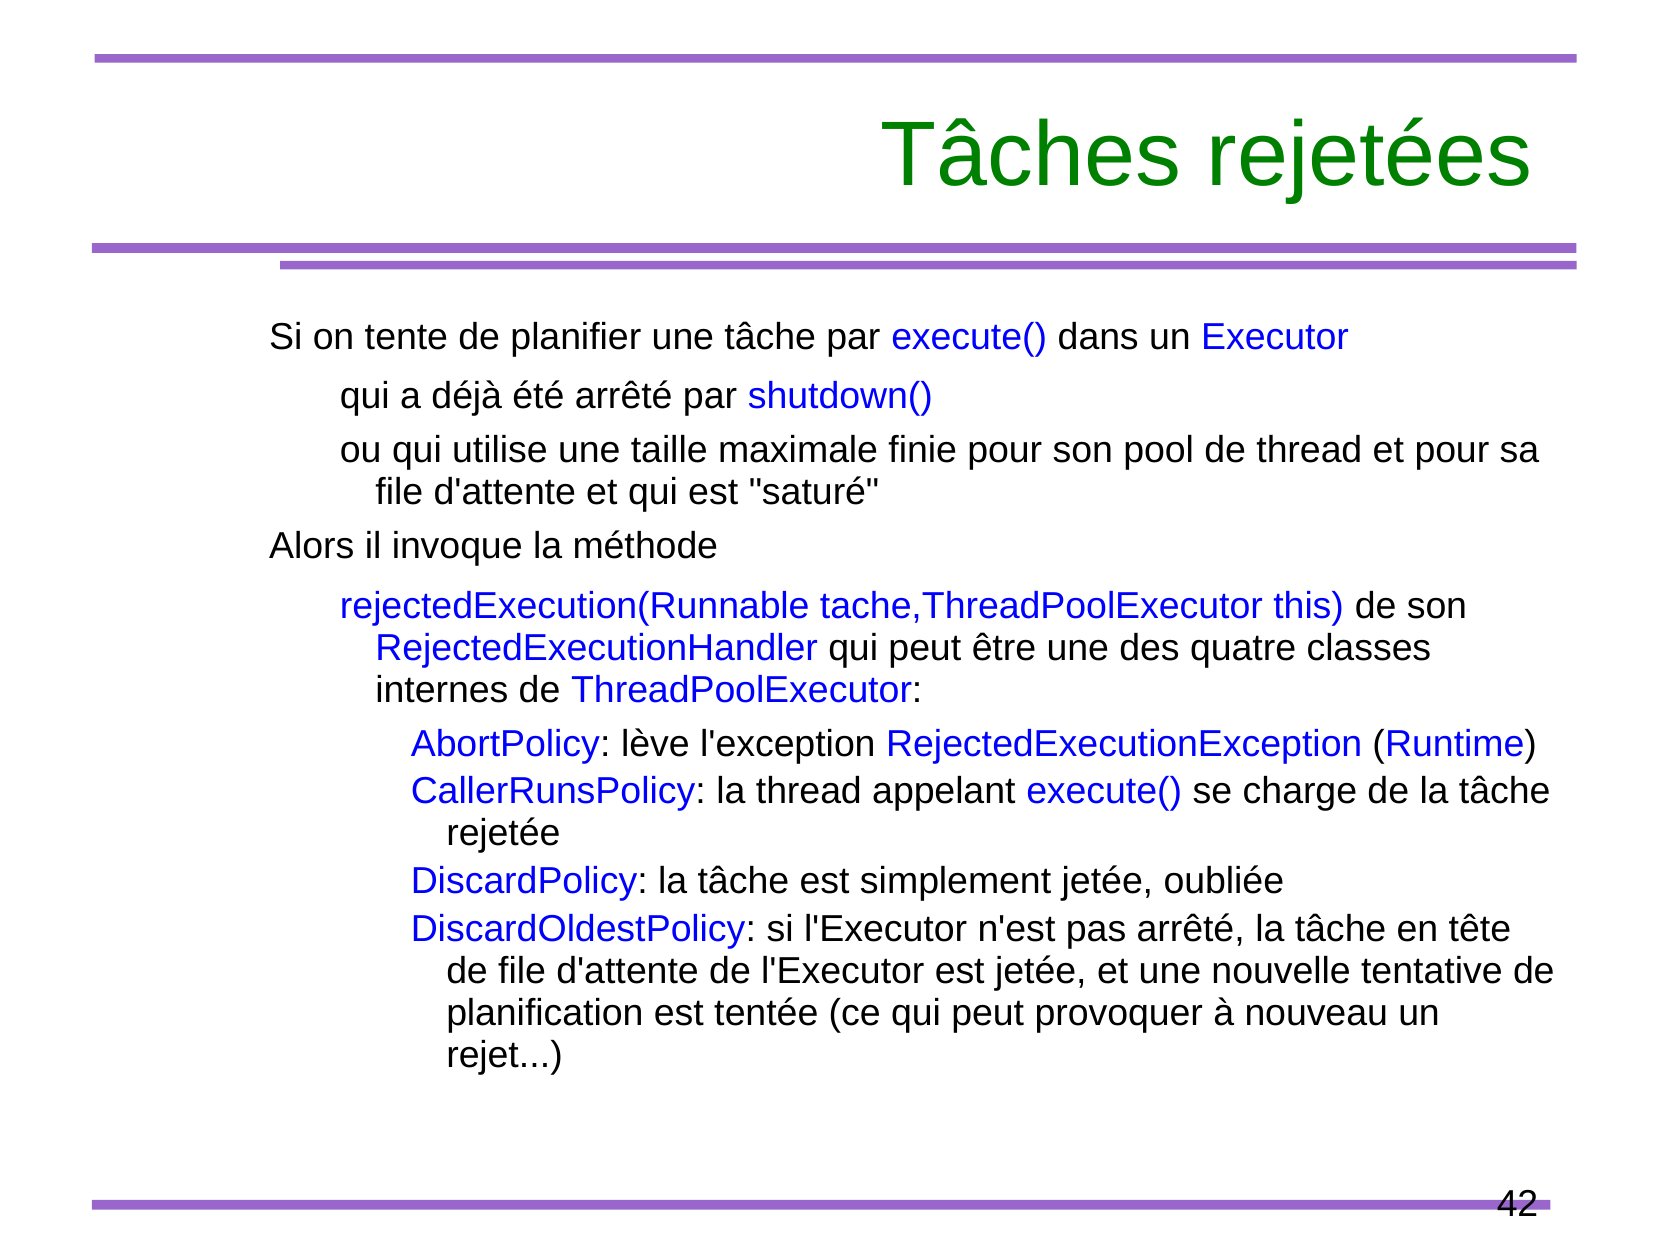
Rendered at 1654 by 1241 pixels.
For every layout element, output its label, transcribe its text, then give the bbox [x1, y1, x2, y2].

list Si on tente de planifier une tâche par execute() dans un Executor qui a déjà été arrêté par shutdown() ou qui utilise une taille maximale finie pour son pool de thread et pour sa file d'attente et qui est "saturé" Alors il invoque la méthode rejectedExecution(Runnable tache,ThreadPoolExecutor this) de son RejectedExecutionHandler qui peut être une des quatre classes internes de ThreadPoolExecutor: AbortPolicy: lève l'exception RejectedExecutionException (Runtime) CallerRunsPolicy: la thread appelant execute() se charge de la tâche rejetée DiscardPolicy: la tâche est simplement jetée, oubliée DiscardOldestPolicy: si l'Executor n'est pas arrêté, la tâche en tête de file d'attente de l'Executor est jetée, et une nouvelle tentative de planification est tentée (ce qui peut provoquer à nouveau un rejet...) [92, 315, 1563, 1241]
title Tâches rejetées [121, 49, 1534, 257]
